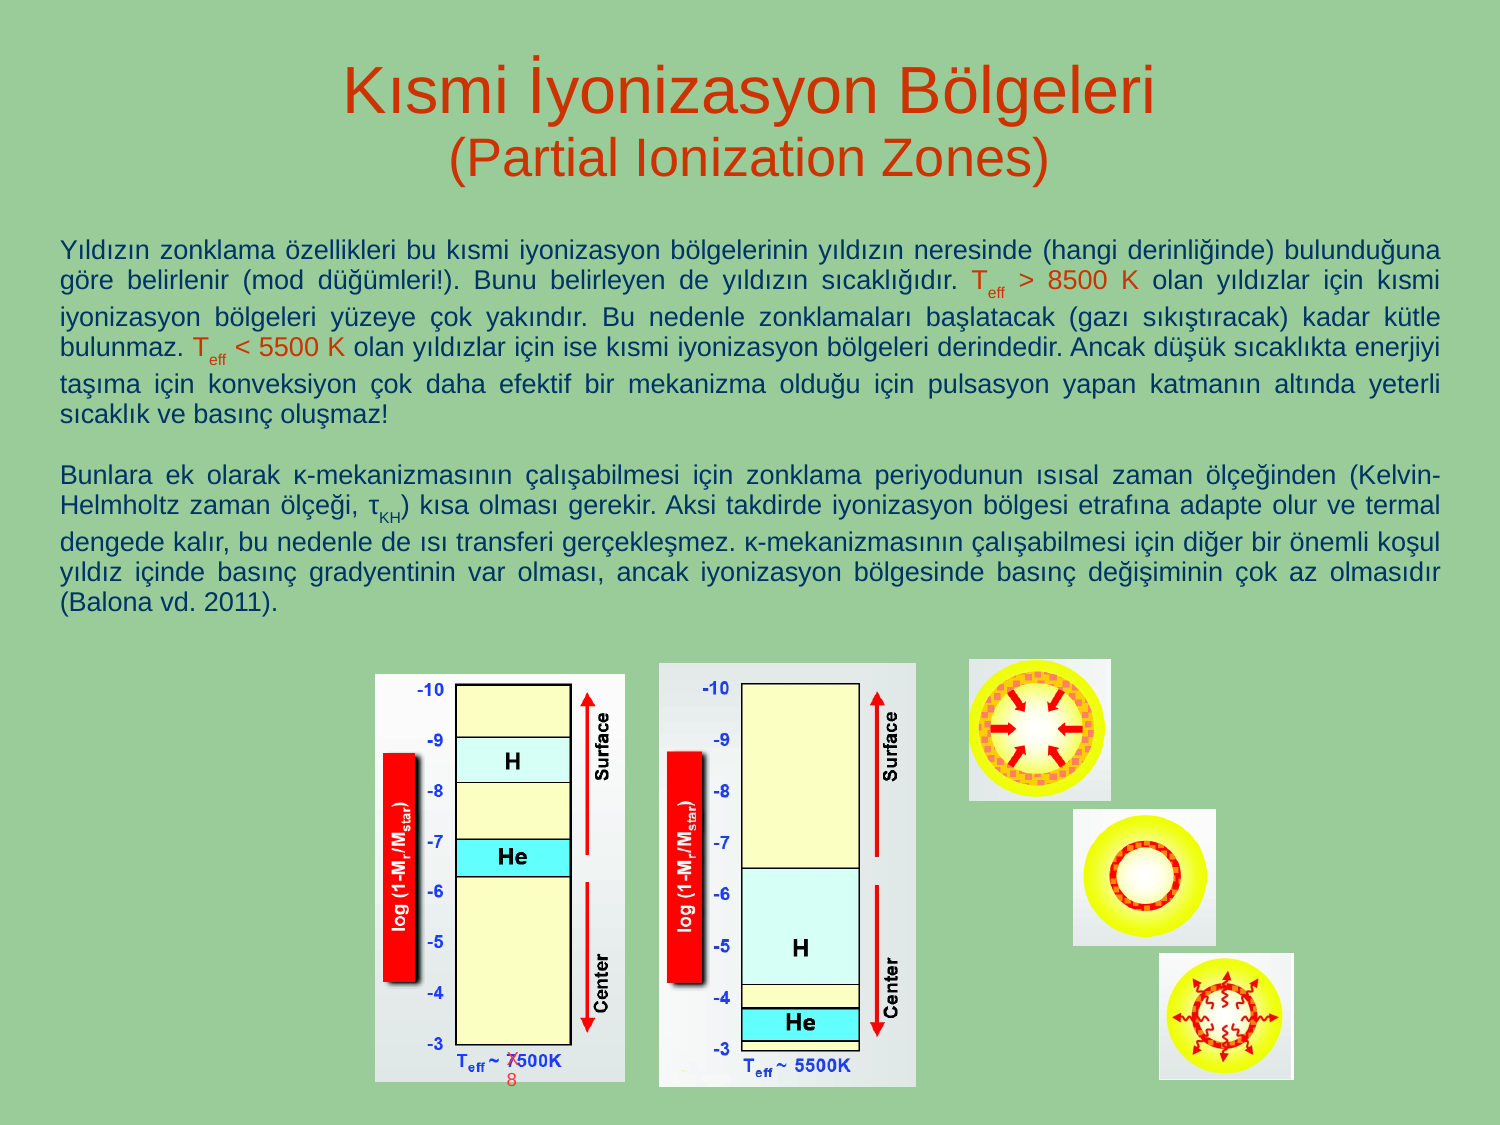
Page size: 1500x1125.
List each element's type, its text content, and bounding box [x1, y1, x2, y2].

text_box Yıldızın zonklama özellikleri bu kısmi iyonizasyon bölgelerinin yıldızın neresinde (hangi derinliğinde) bulunduğuna göre belirlenir (mod düğümleri!). Bunu belirleyen de yıldızın sıcaklığıdır. Teff > 8500 K olan yıldızlar için kısmi iyonizasyon bölgeleri yüzeye çok yakındır. Bu nedenle zonklamaları başlatacak (gazı sıkıştıracak) kadar kütle bulunmaz. Teff < 5500 K olan yıldızlar için ise kısmi iyonizasyon bölgeleri derindedir. Ancak düşük sıcaklıkta enerjiyi taşıma için konveksiyon çok daha efektif bir mekanizma olduğu için pulsasyon yapan katmanın altında yeterli sıcaklık ve basınç oluşmaz! Bunlara ek olarak κ-mekanizmasının çalışabilmesi için zonklama periyodunun ısısal zaman ölçeğinden (Kelvin-Helmholtz zaman ölçeği, τKH) kısa olması gerekir. Aksi takdirde iyonizasyon bölgesi etrafına adapte olur ve termal dengede kalır, bu nedenle de ısı transferi gerçekleşmez. κ-mekanizmasının çalışabilmesi için diğer bir önemli koşul yıldız içinde basınç gradyentinin var olması, ancak iyonizasyon bölgesinde basınç değişiminin çok az olmasıdır (Balona vd. 2011). [45, 227, 1456, 625]
text_box X 8 [491, 1040, 537, 1101]
picture [1159, 953, 1294, 1081]
picture [1073, 809, 1216, 946]
picture [659, 663, 916, 1087]
picture [969, 659, 1111, 801]
picture [375, 674, 625, 1083]
text_box Kısmi İyonizasyon Bölgeleri (Partial Ionization Zones) [105, 45, 1396, 196]
